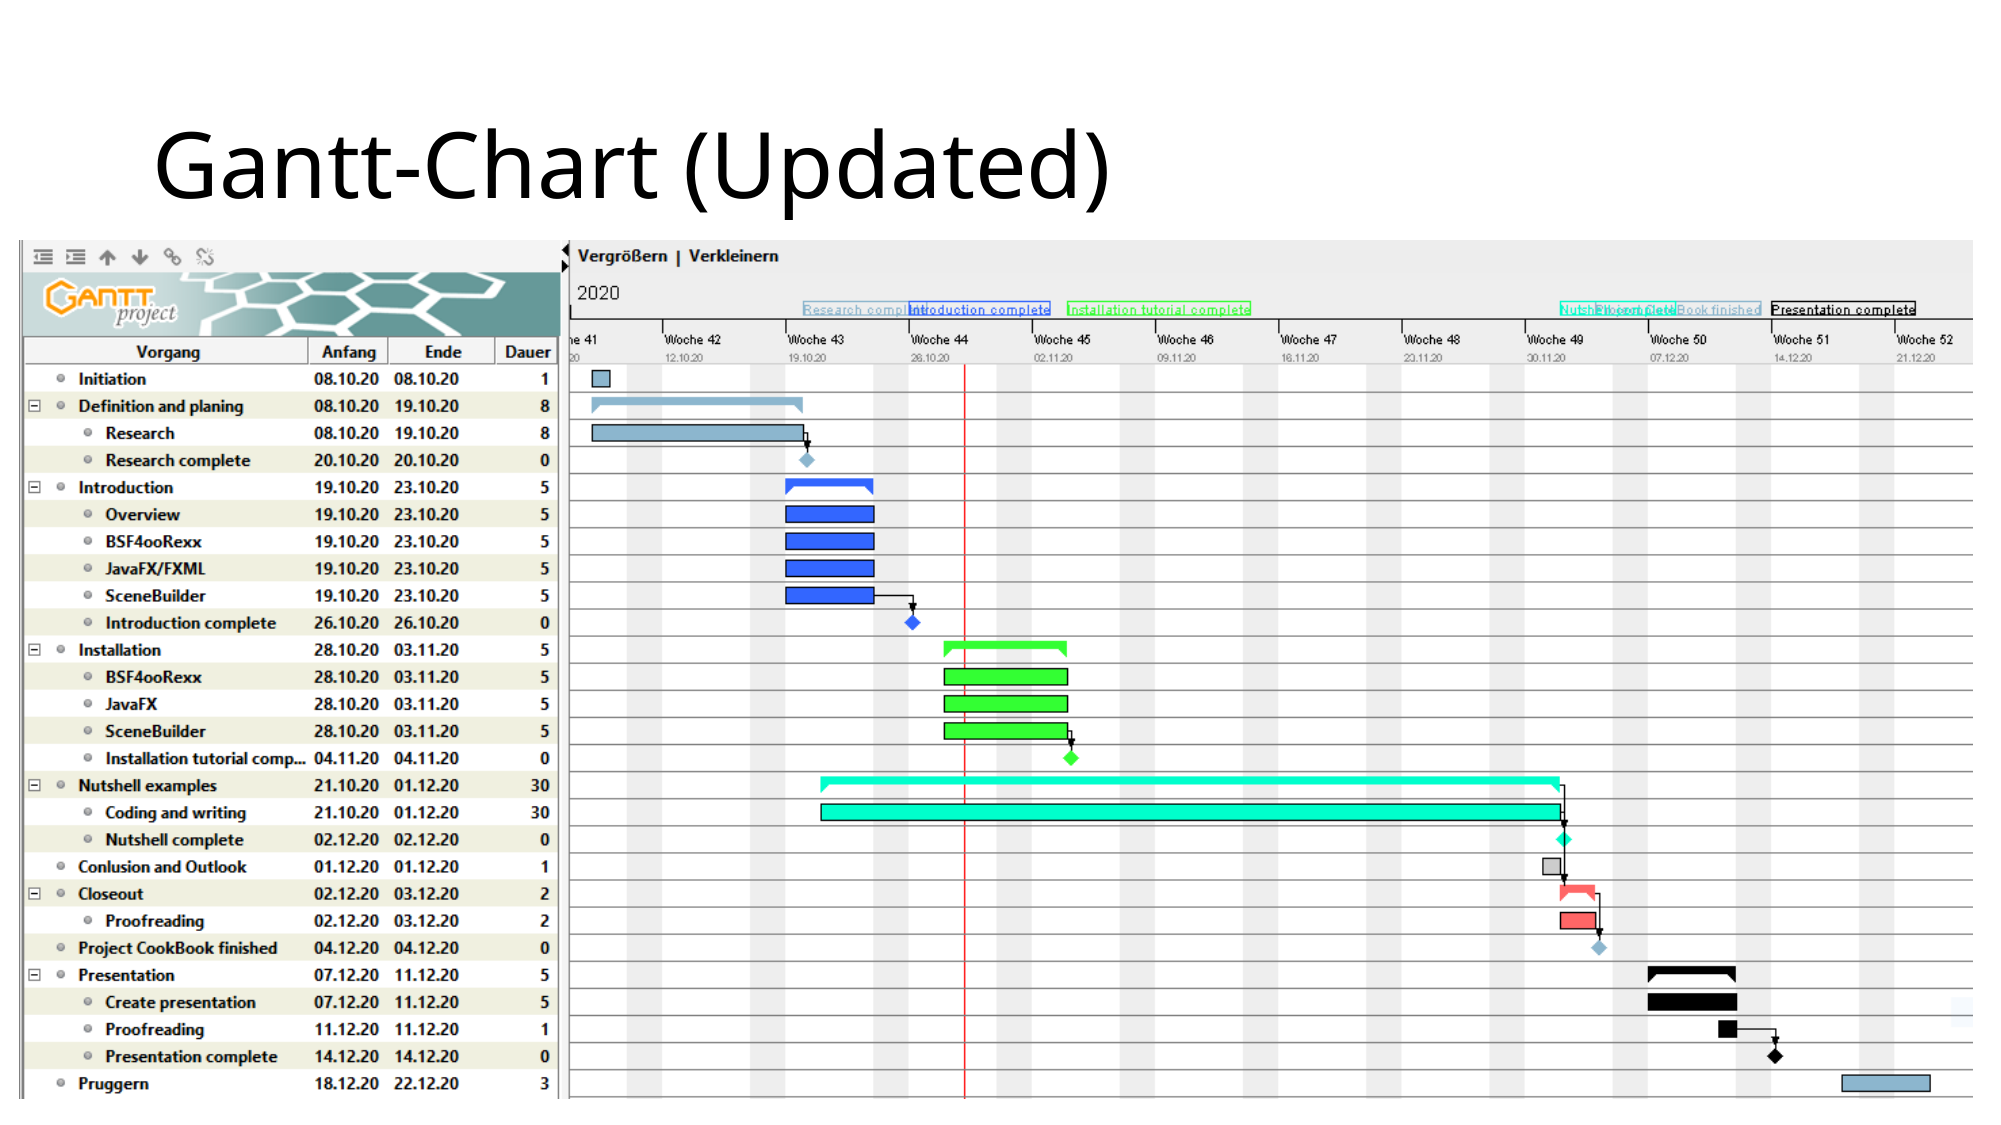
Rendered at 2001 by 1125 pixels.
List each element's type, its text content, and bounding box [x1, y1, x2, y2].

title Gantt-Chart (Updated) [137, 59, 1863, 240]
picture [19, 240, 1973, 1099]
